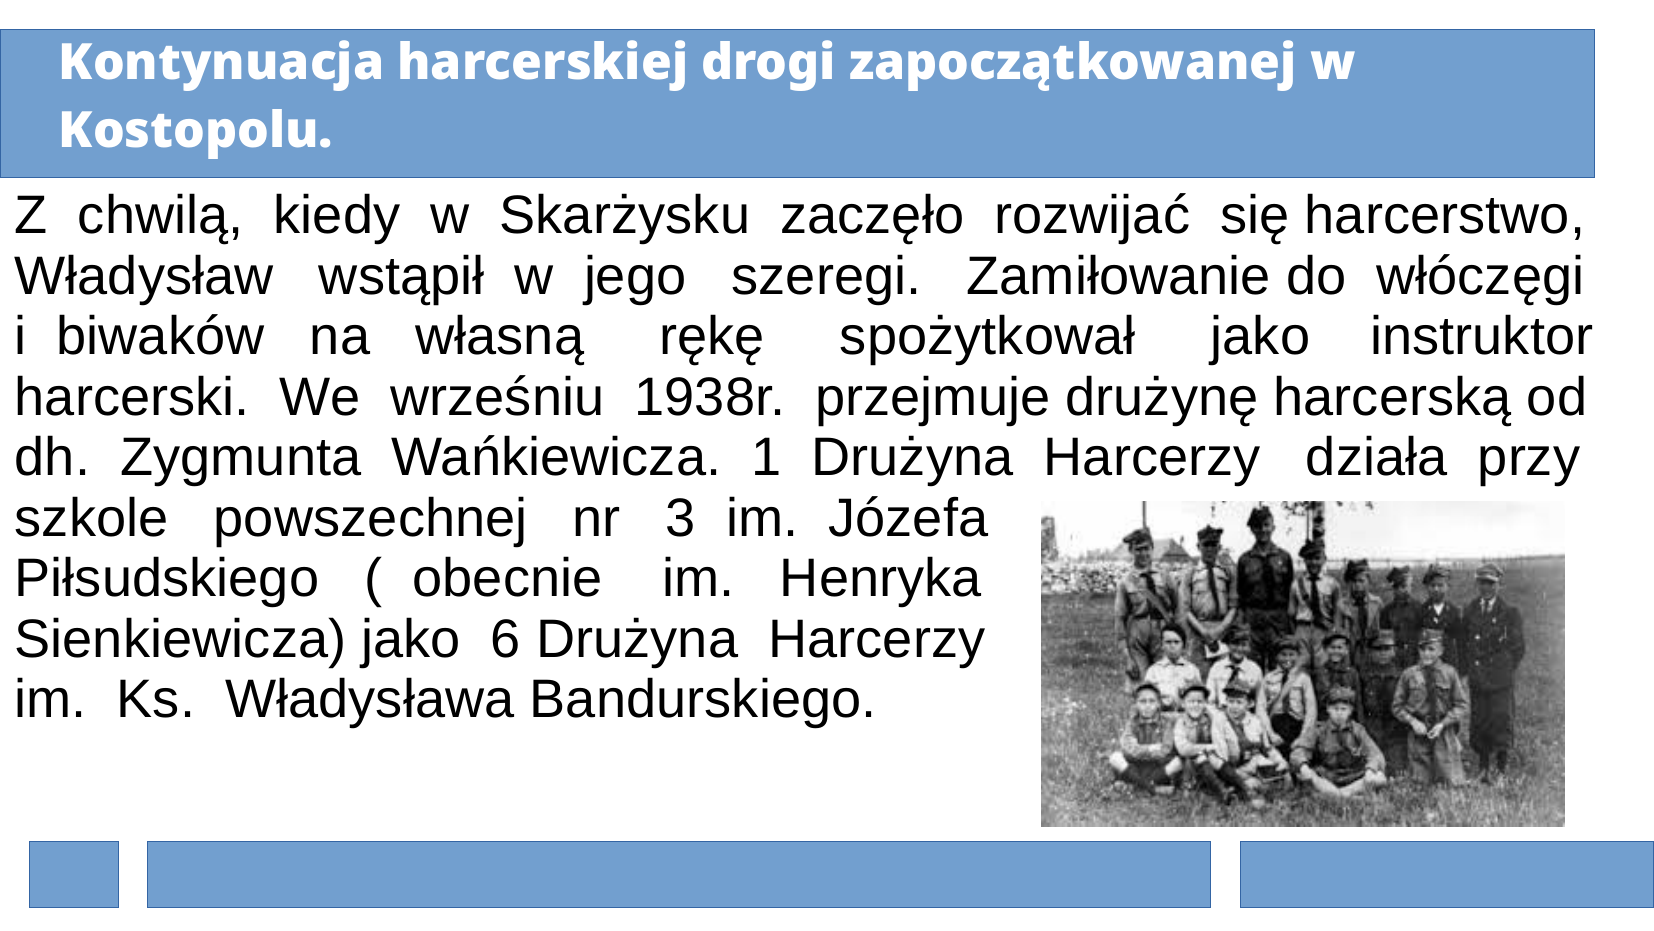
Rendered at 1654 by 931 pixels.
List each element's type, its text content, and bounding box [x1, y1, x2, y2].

title Kontynuacja harcerskiej drogi zapoczątkowanej w Kostopolu. [59, 44, 1595, 163]
text_box Z chwilą, kiedy w Skarżysku zaczęło rozwijać się harcerstwo, Władysław wstąpił w jego szeregi. Zamiłowanie do włóczęgi i biwaków na własną rękę spożytkował jako instruktor harcerski. We wrześniu 1938r. przejmuje drużynę harcerską od dh. Zygmunta Wańkiewicza. 1 Drużyna Harcerzy działa przy szkole powszechnej nr 3 im. Józefa Piłsudskiego ( obecnie im. Henryka Sienkiewicza) jako 6 Drużyna Harcerzy im. Ks. Władysława Bandurskiego. [0, 177, 1654, 737]
picture [1041, 737, 1565, 827]
